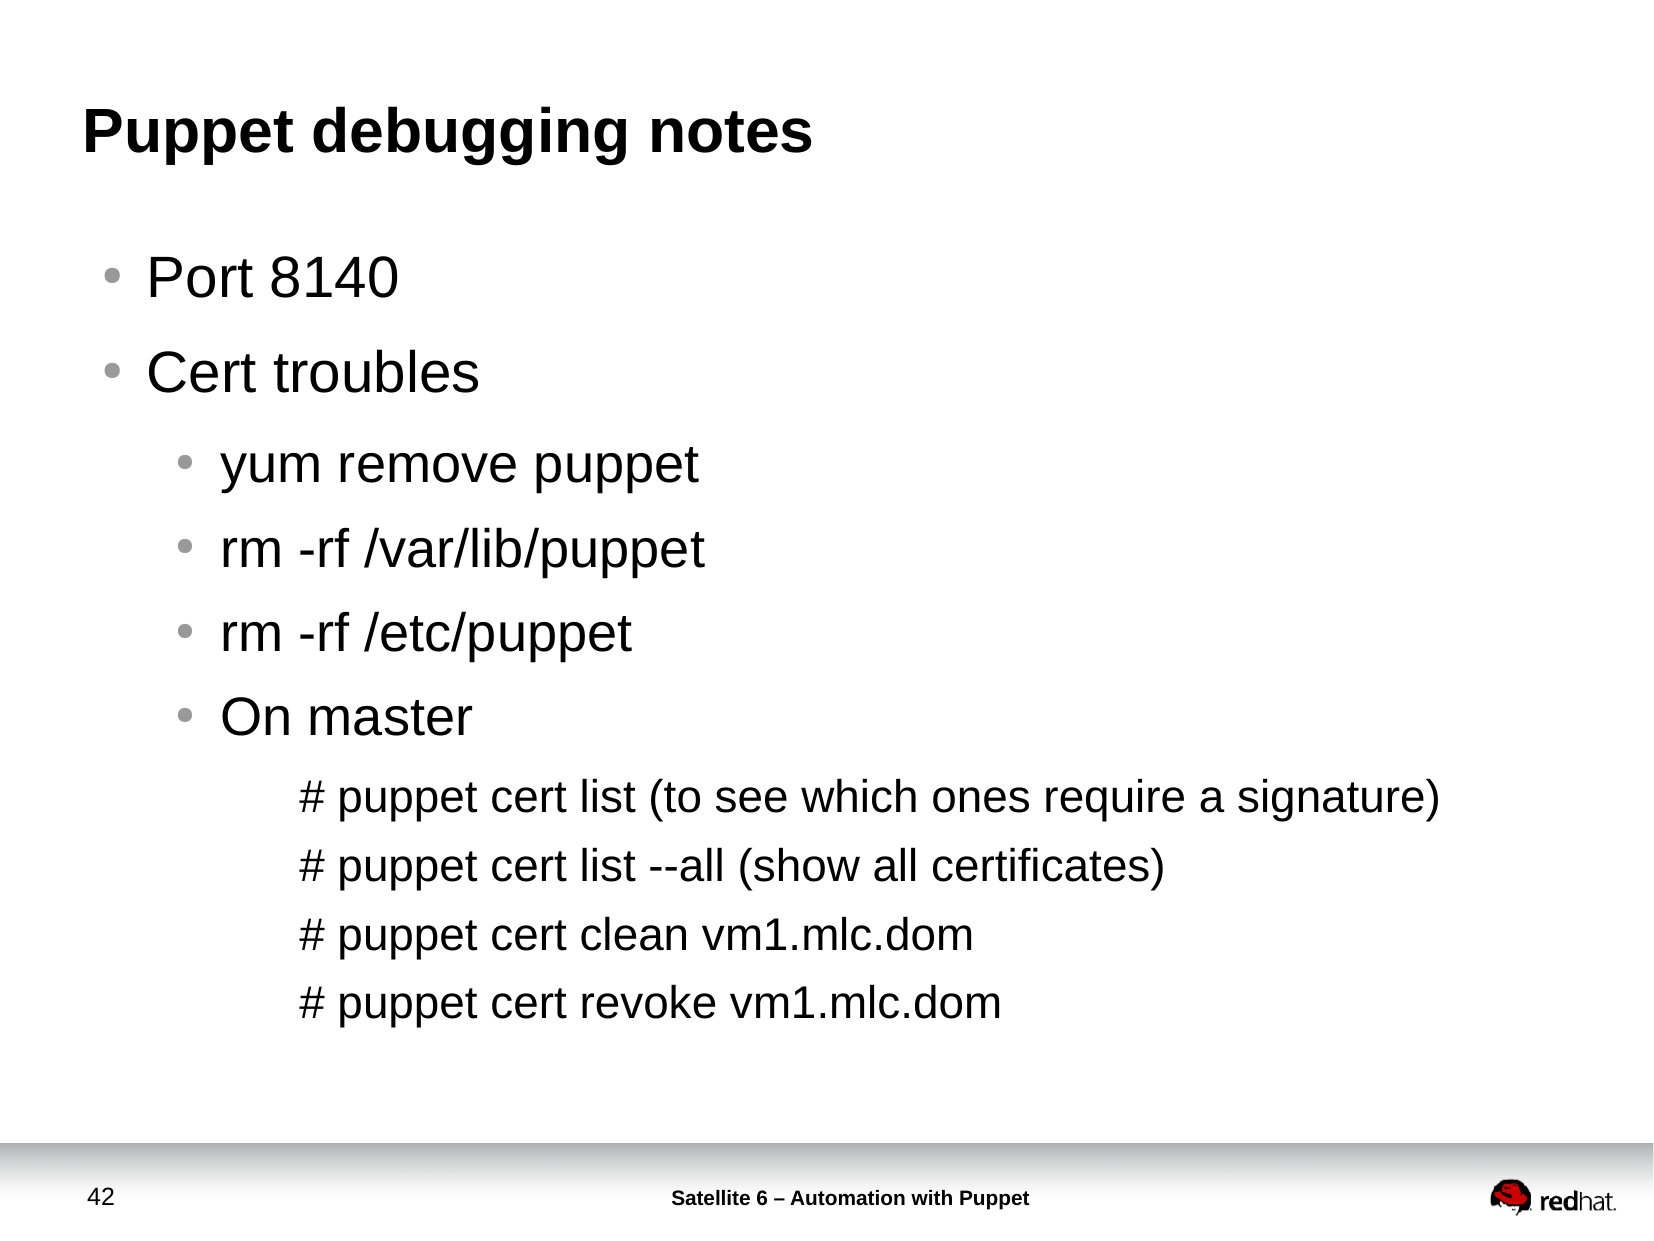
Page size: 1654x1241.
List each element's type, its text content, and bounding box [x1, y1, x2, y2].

picture [0, 1143, 1654, 1241]
title Puppet debugging notes [82, 37, 1571, 226]
list Port 8140 Cert troubles yum remove puppet rm -rf /var/lib/puppet rm -rf /etc/puppet On master # puppet cert list (to see which ones require a signature) # puppet cert list --all (show all certificates) # puppet cert clean vm1.mlc.dom # puppet cert revoke vm1.mlc.dom [86, 244, 1576, 1098]
